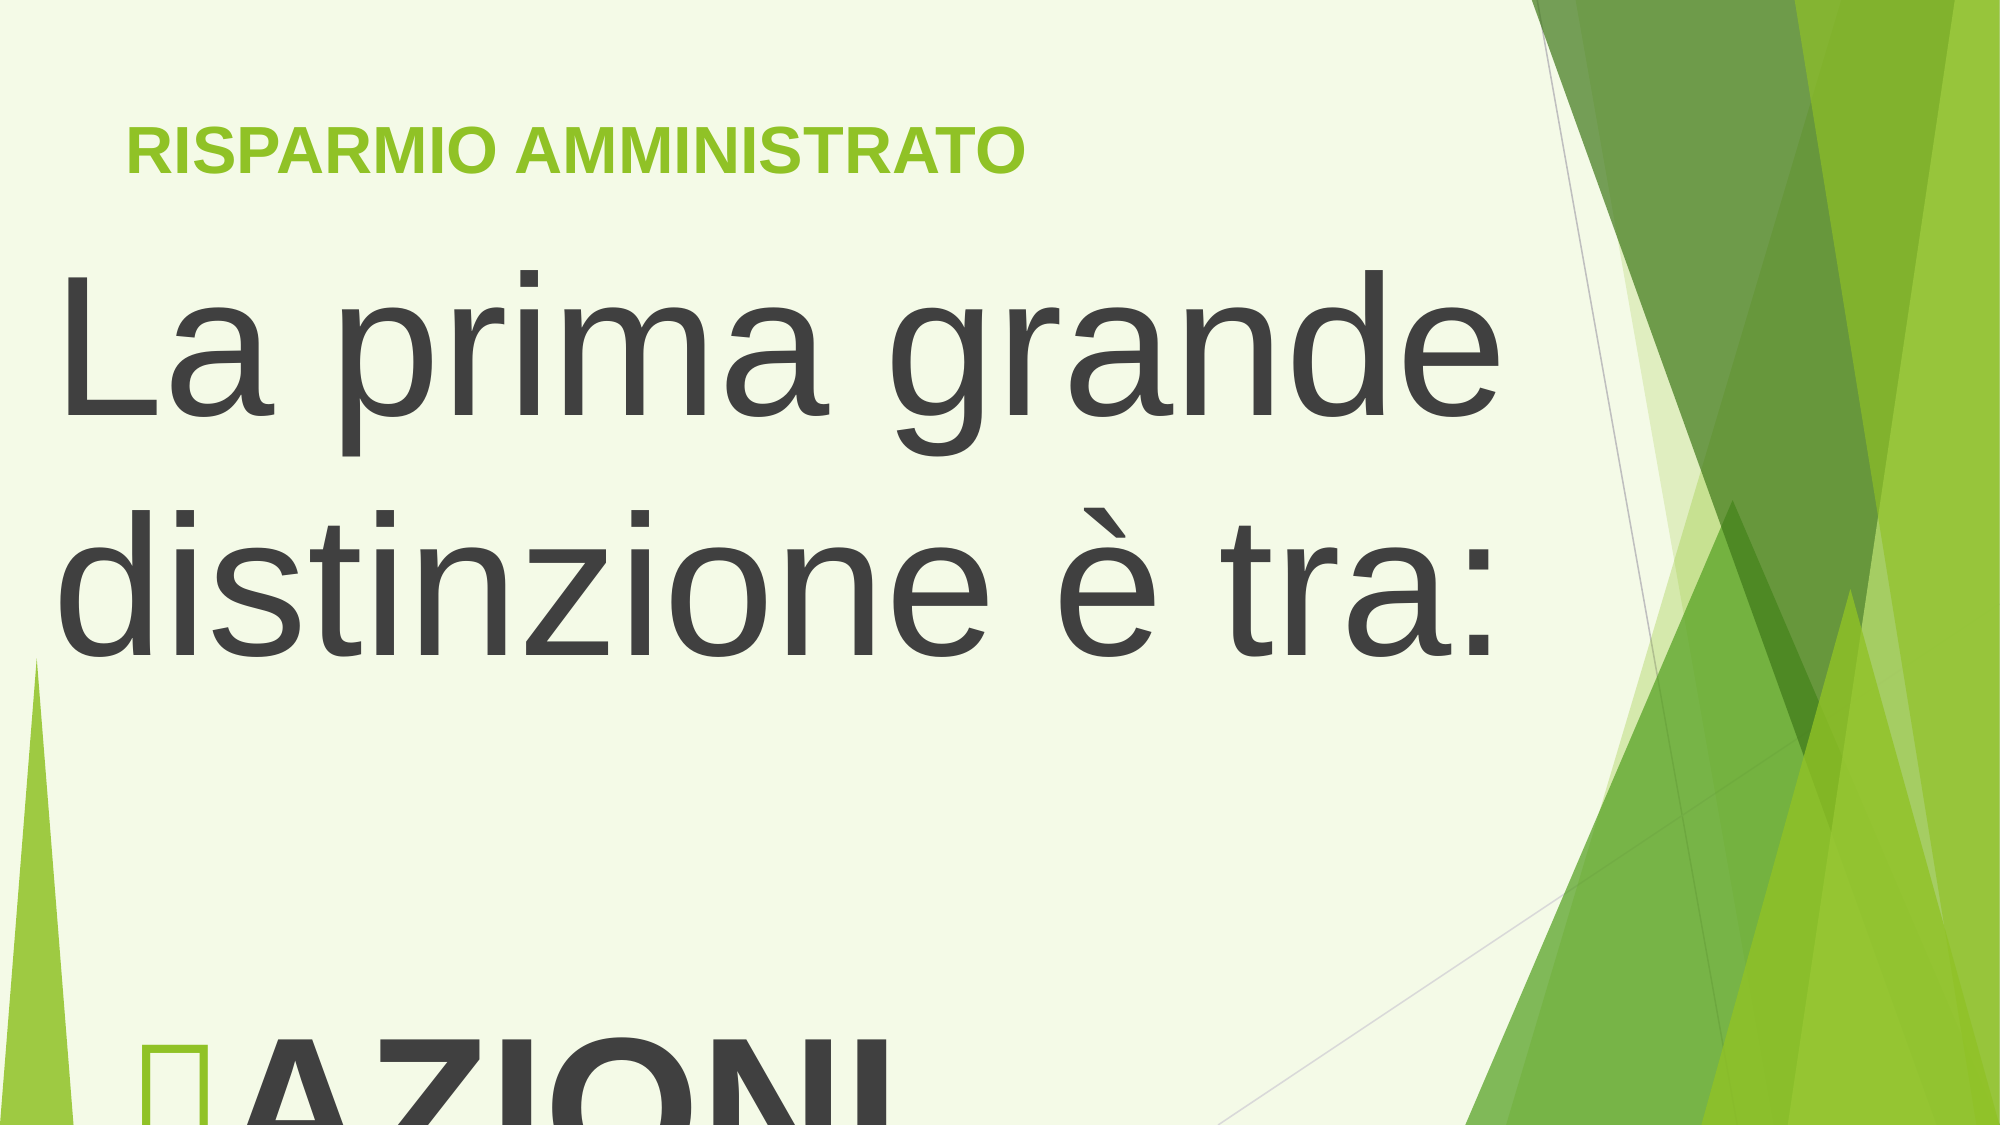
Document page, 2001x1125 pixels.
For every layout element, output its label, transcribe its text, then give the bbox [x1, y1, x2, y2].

title RISPARMIO AMMINISTRATO [111, 99, 1522, 208]
list La prima grande distinzione è tra: AZIONI OBBLIGAZIONI CONTI DEPOSITO Si chiama risparmio amministrato perché la banca si limita ad amministrare gli investimenti effettuati, pagando le cedole, i dividendi e fungendo da sostituto d’imposta per il pagamento delle tasse dovute. In questo caso non c’è consulenza all’investimento e tutte le decisioni sono lasciate al singolo investitore [37, 208, 1539, 1105]
